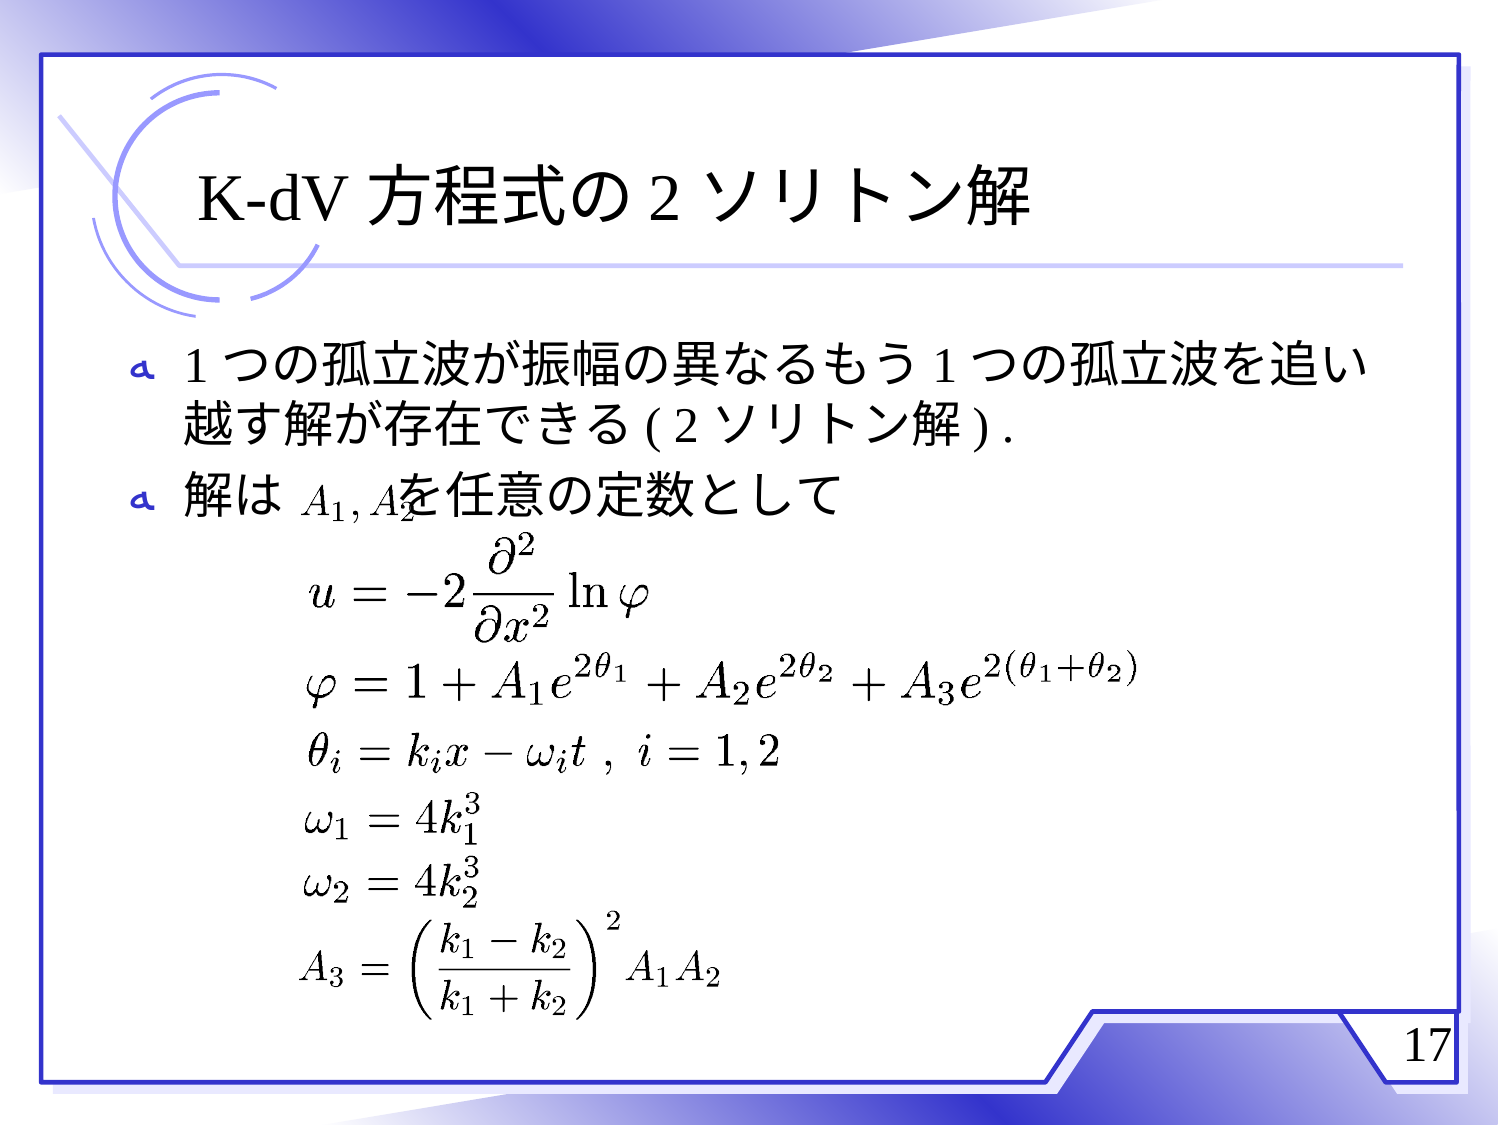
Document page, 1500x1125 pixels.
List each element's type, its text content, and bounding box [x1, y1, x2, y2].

picture [301, 787, 485, 848]
list 1 つの孤立波が振幅の異なるもう 1 つの孤立波を追い越す解が存在できる ( 2 ソリトン解 ) . 解は を任意の定数として [112, 324, 1388, 1021]
picture [296, 482, 1147, 714]
title K-dV 方程式の 2 ソリトン解 [183, 85, 1388, 302]
picture [294, 851, 724, 1024]
picture [304, 729, 786, 781]
